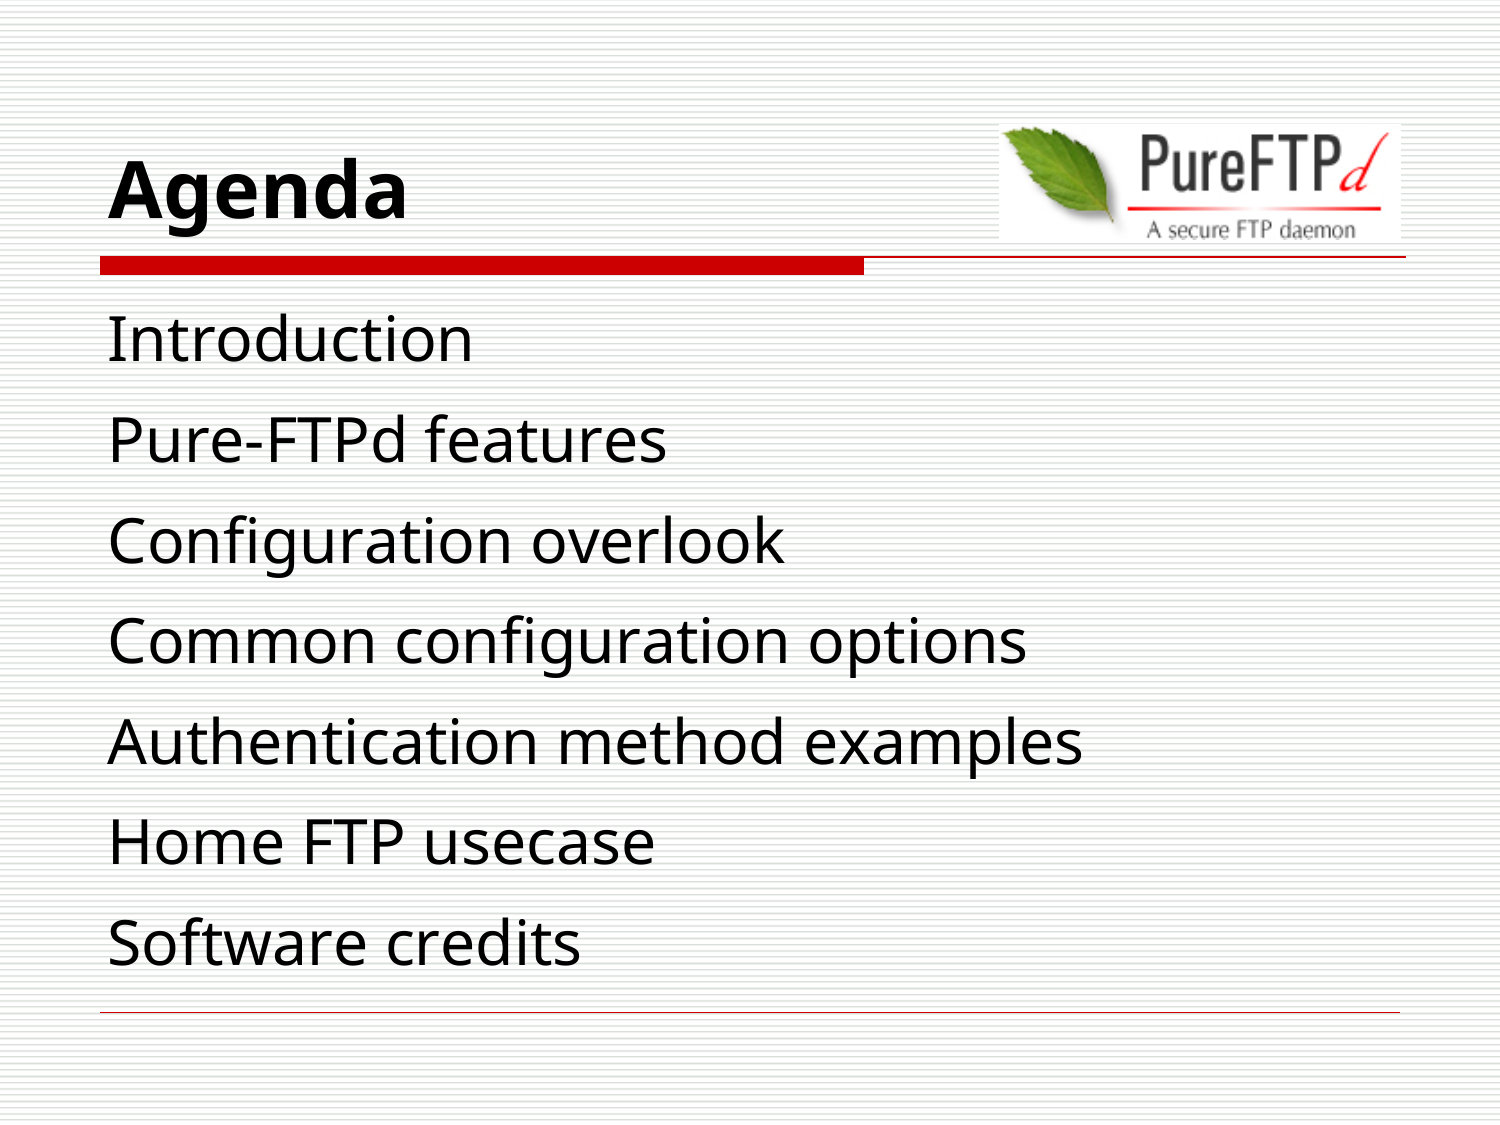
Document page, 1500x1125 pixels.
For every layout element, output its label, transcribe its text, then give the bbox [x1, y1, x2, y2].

title Agenda [94, 49, 1407, 250]
picture [0, 0, 1500, 1125]
list Introduction Pure-FTPd features Configuration overlook Common configuration options Authentication method examples Home FTP usecase Software credits [92, 287, 1406, 988]
